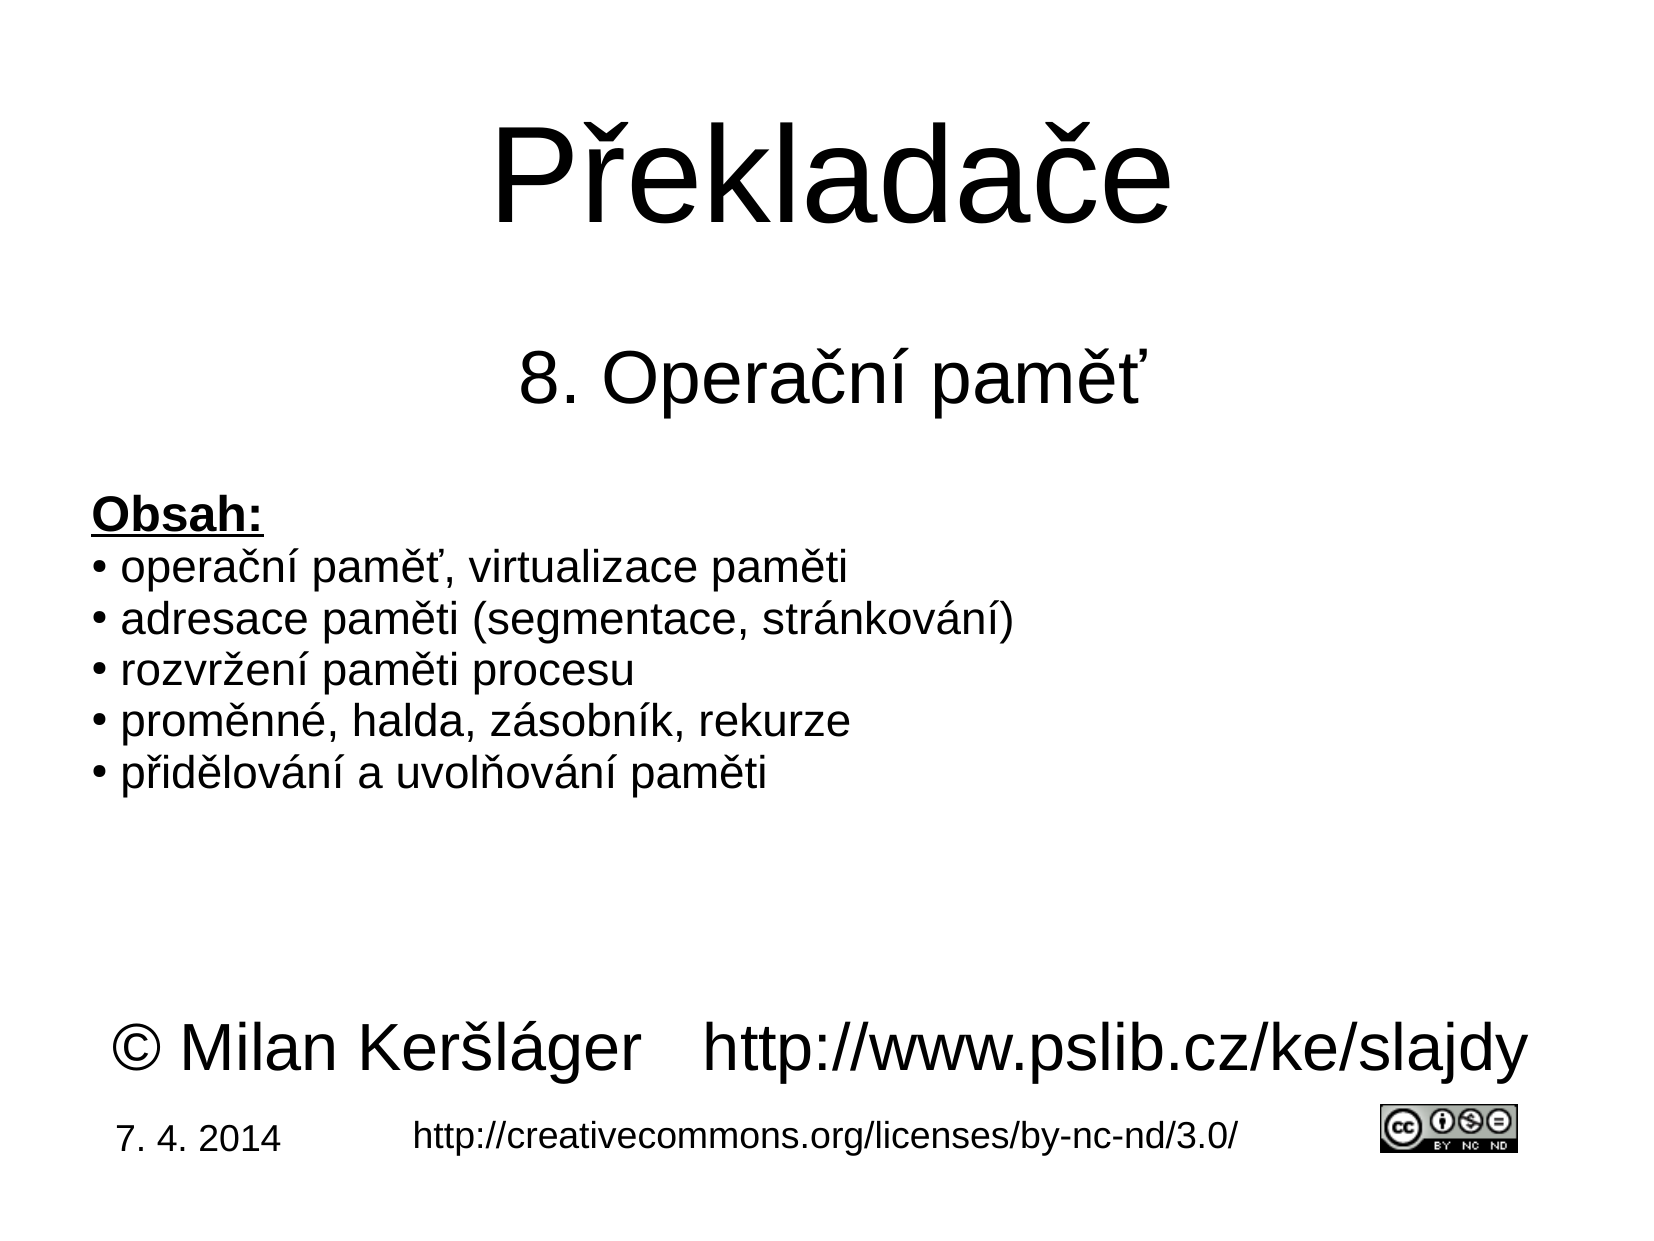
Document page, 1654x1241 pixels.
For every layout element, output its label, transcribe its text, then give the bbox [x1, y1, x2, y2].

text_box Obsah: operační paměť, virtualizace paměti adresace paměti (segmentace, stránkování) rozvržení paměti procesu proměnné, halda, zásobník, rekurze přidělování a uvolňování paměti [76, 478, 1583, 806]
title Překladače 8. Operační paměť [88, 56, 1577, 461]
text_box 7. 4. 2014 [100, 1110, 337, 1168]
list © Milan Keršláger http://www.pslib.cz/ke/slajdy [76, 1009, 1565, 1087]
text_box http://creativecommons.org/licenses/by-nc-nd/3.0/ [339, 1107, 1313, 1165]
picture [1380, 1104, 1518, 1153]
